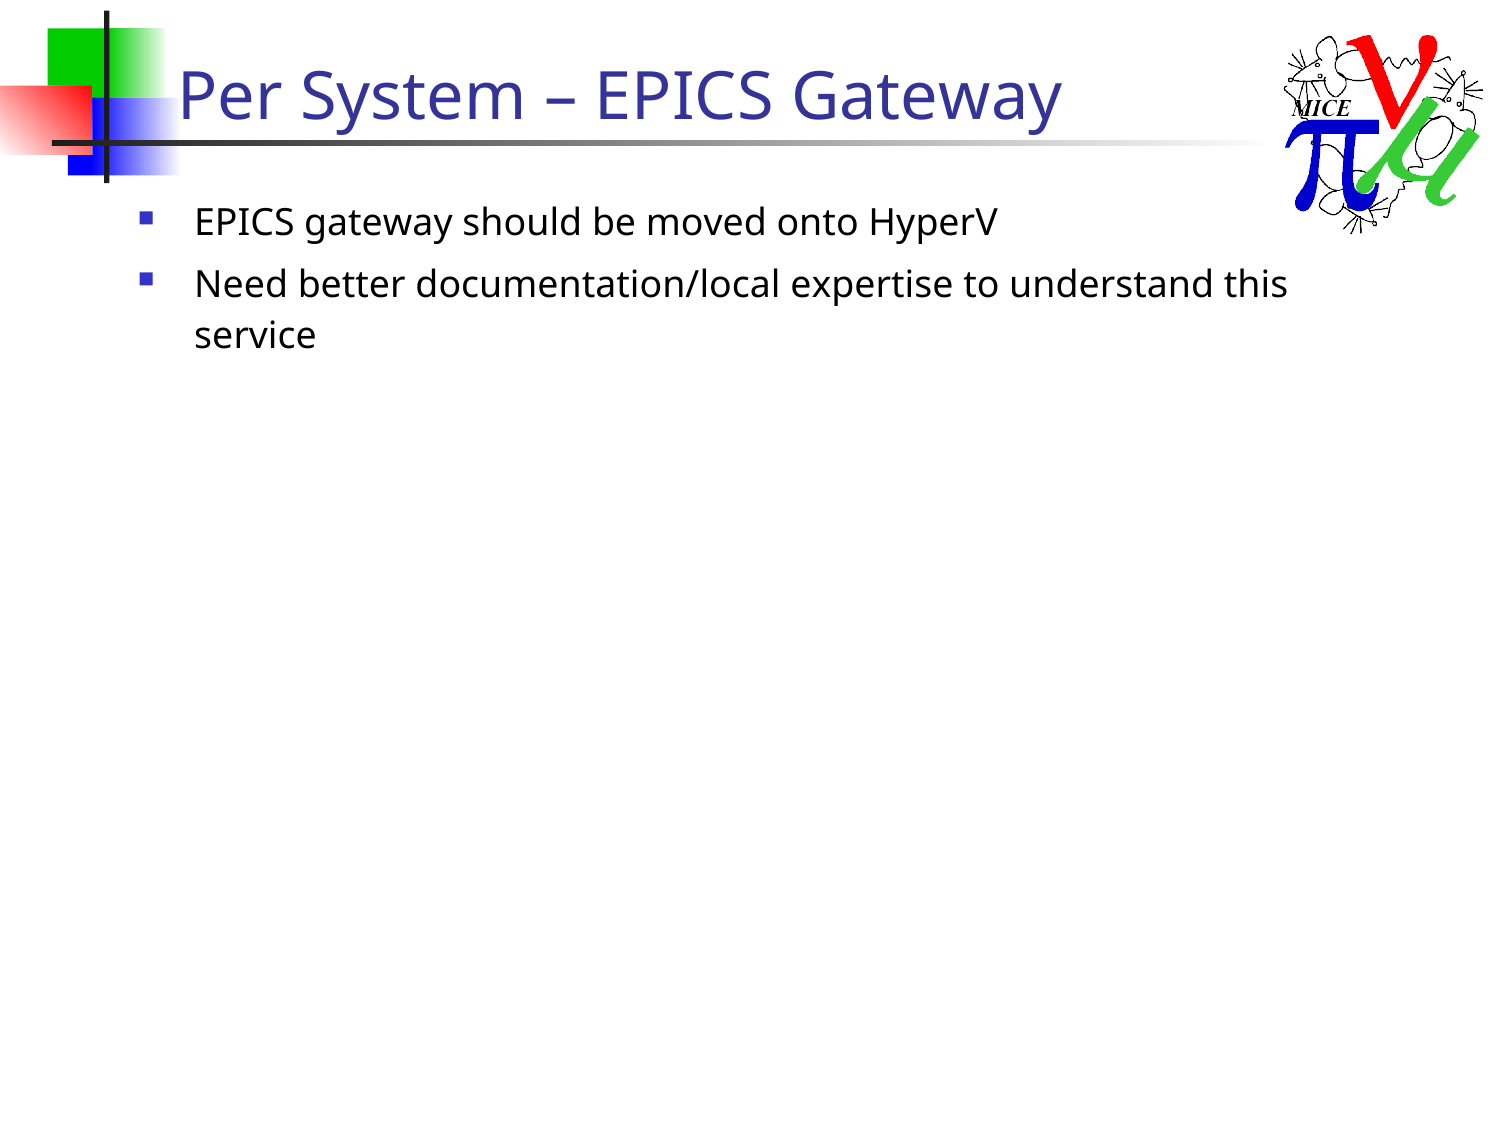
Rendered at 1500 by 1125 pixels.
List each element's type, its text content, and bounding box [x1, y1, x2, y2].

title Per System – EPICS Gateway [162, 0, 1441, 188]
list EPICS gateway should be moved onto HyperV Need better documentation/local expertise to understand this service [123, 188, 1399, 576]
picture [1399, 5, 1500, 251]
